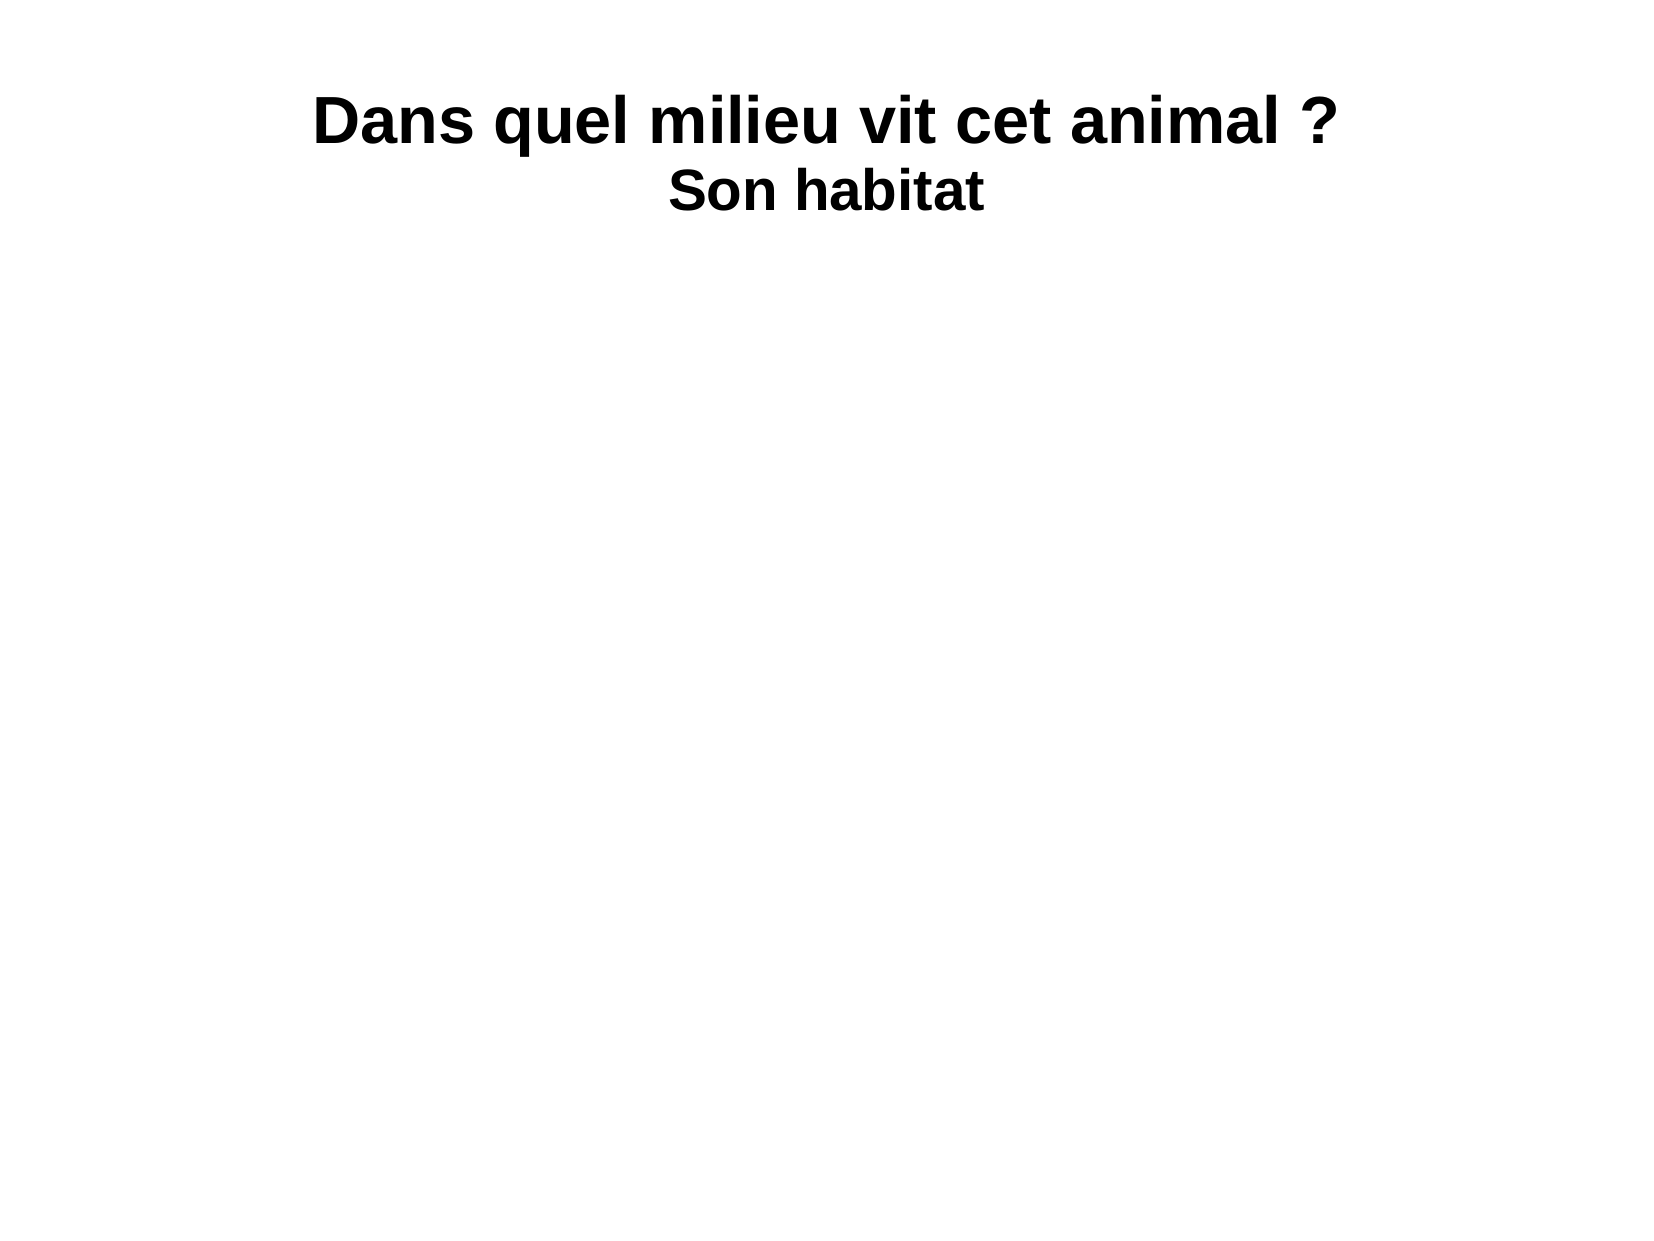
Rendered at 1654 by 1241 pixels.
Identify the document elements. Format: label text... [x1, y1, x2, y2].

title Dans quel milieu vit cet animal ? Son habitat [82, 49, 1571, 257]
